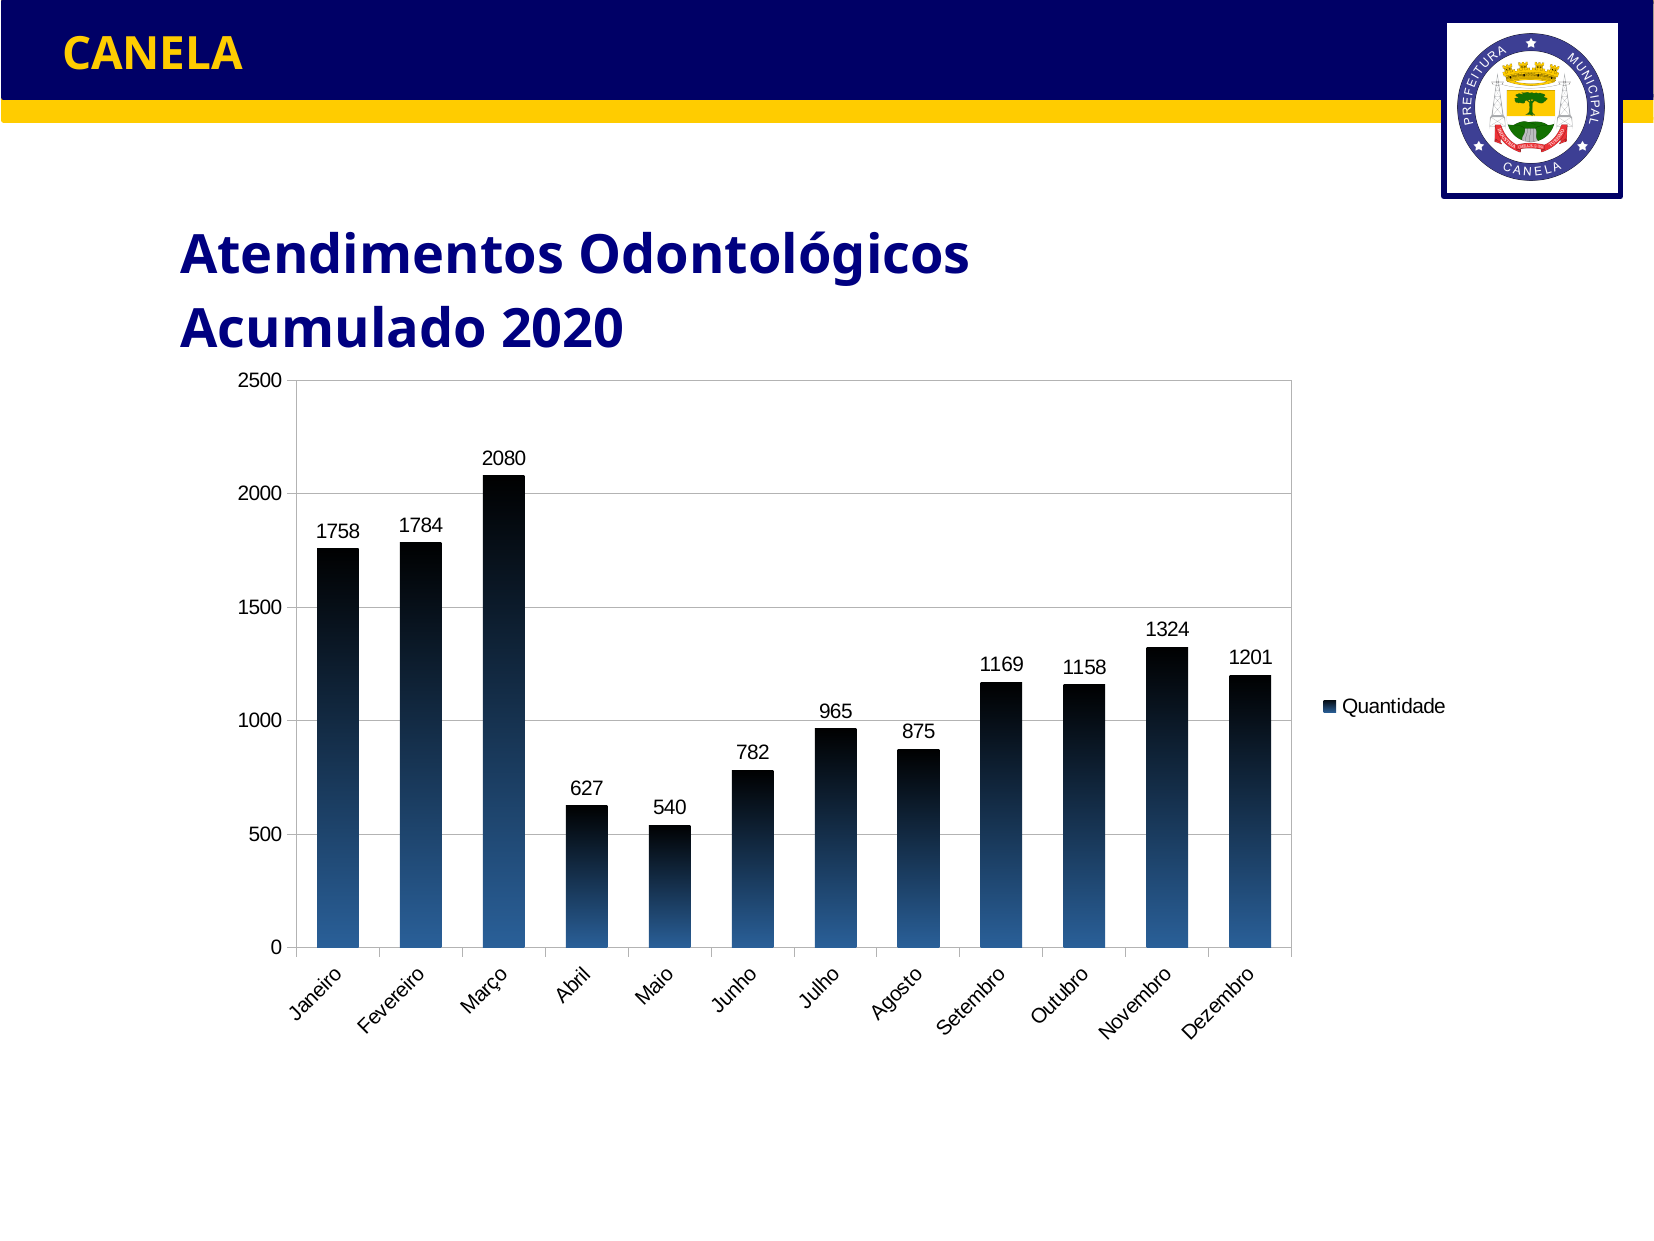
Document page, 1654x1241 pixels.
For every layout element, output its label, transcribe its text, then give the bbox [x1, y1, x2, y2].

chart [212, 354, 1465, 1059]
picture [1457, 33, 1605, 181]
text_box [3, 0, 1654, 197]
text_box CANELA [47, 13, 853, 93]
text_box Atendimentos Odontológicos Acumulado 2020 [165, 208, 1441, 344]
